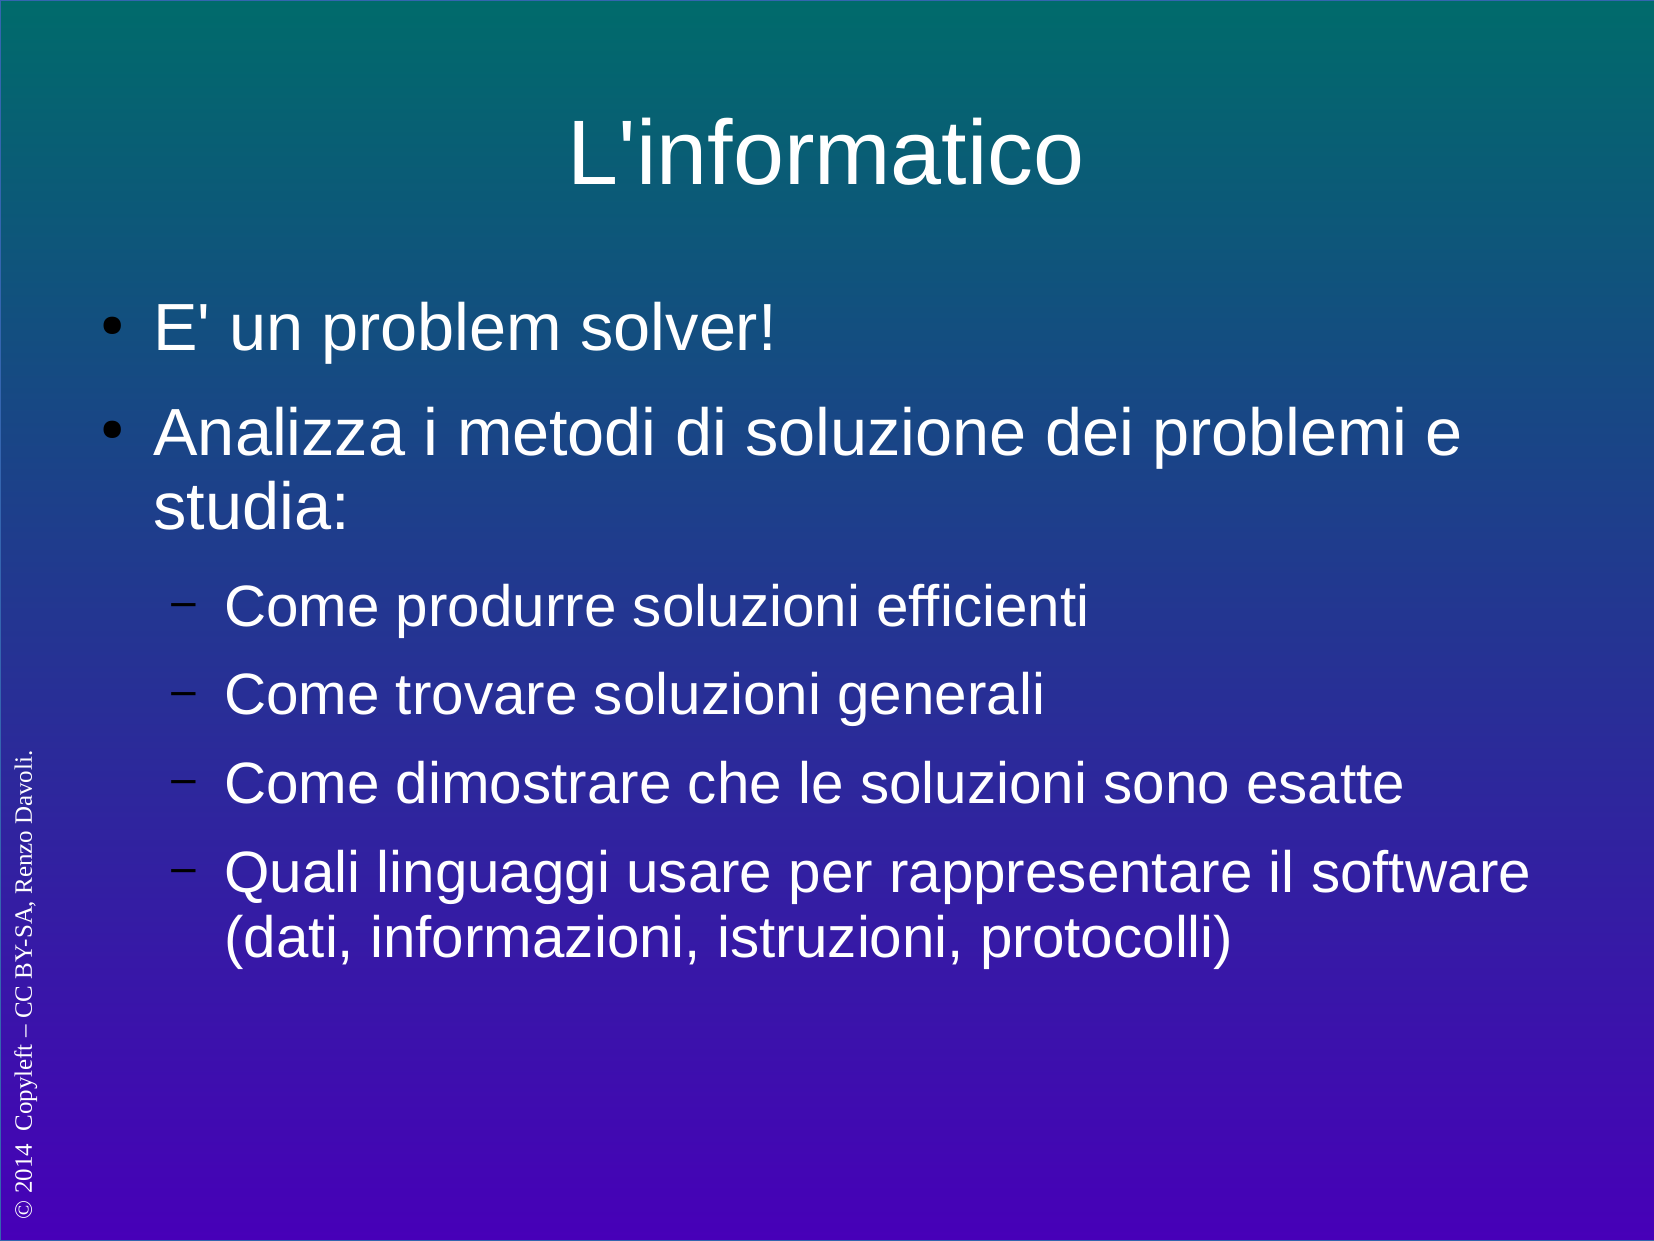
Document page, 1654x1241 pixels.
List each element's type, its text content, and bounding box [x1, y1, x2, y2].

title L'informatico [82, 49, 1571, 257]
list E' un problem solver! Analizza i metodi di soluzione dei problemi e studia: Come produrre soluzioni efficienti Come trovare soluzioni generali Come dimostrare che le soluzioni sono esatte Quali linguaggi usare per rappresentare il software (dati, informazioni, istruzioni, protocolli) [82, 290, 1571, 1010]
